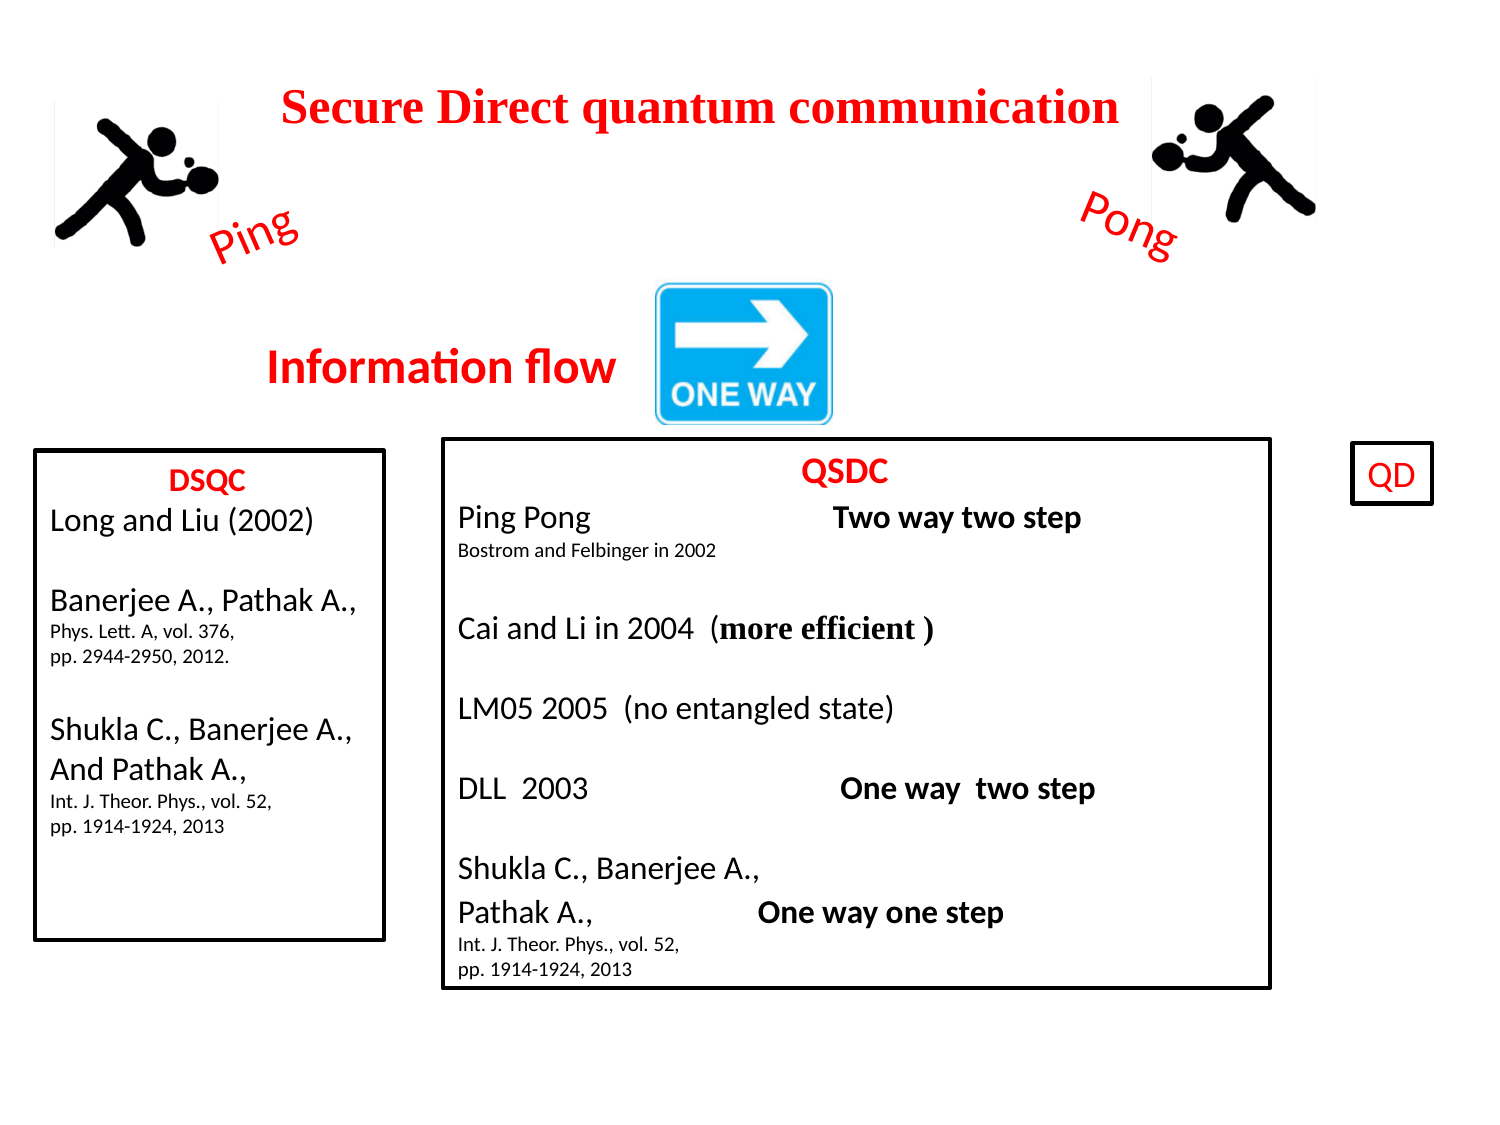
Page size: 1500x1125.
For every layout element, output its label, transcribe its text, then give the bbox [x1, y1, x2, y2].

picture [54, 101, 219, 248]
text_box Information flow [242, 326, 643, 401]
picture [1151, 78, 1316, 224]
picture [655, 278, 833, 425]
text_box QSDC Ping Pong Two way two step Bostrom and Felbinger in 2002 Cai and Li in 2004 (more efficient ) LM05 2005 (no entangled state) DLL 2003 One way two step Shukla C., Banerjee A., Pathak A., One way one step Int. J. Theor. Phys., vol. 52, pp. 1914-1924, 2013 [443, 439, 1270, 988]
text_box Ping [183, 172, 322, 290]
text_box Secure Direct quantum communication [266, 66, 1135, 141]
text_box Pong [1057, 160, 1209, 282]
text_box DSQC Long and Liu (2002) Banerjee A., Pathak A., Phys. Lett. A, vol. 376, pp. 2944-2950, 2012. Shukla C., Banerjee A., And Pathak A., Int. J. Theor. Phys., vol. 52, pp. 1914-1924, 2013 [35, 450, 384, 941]
text_box QD [1352, 442, 1432, 504]
